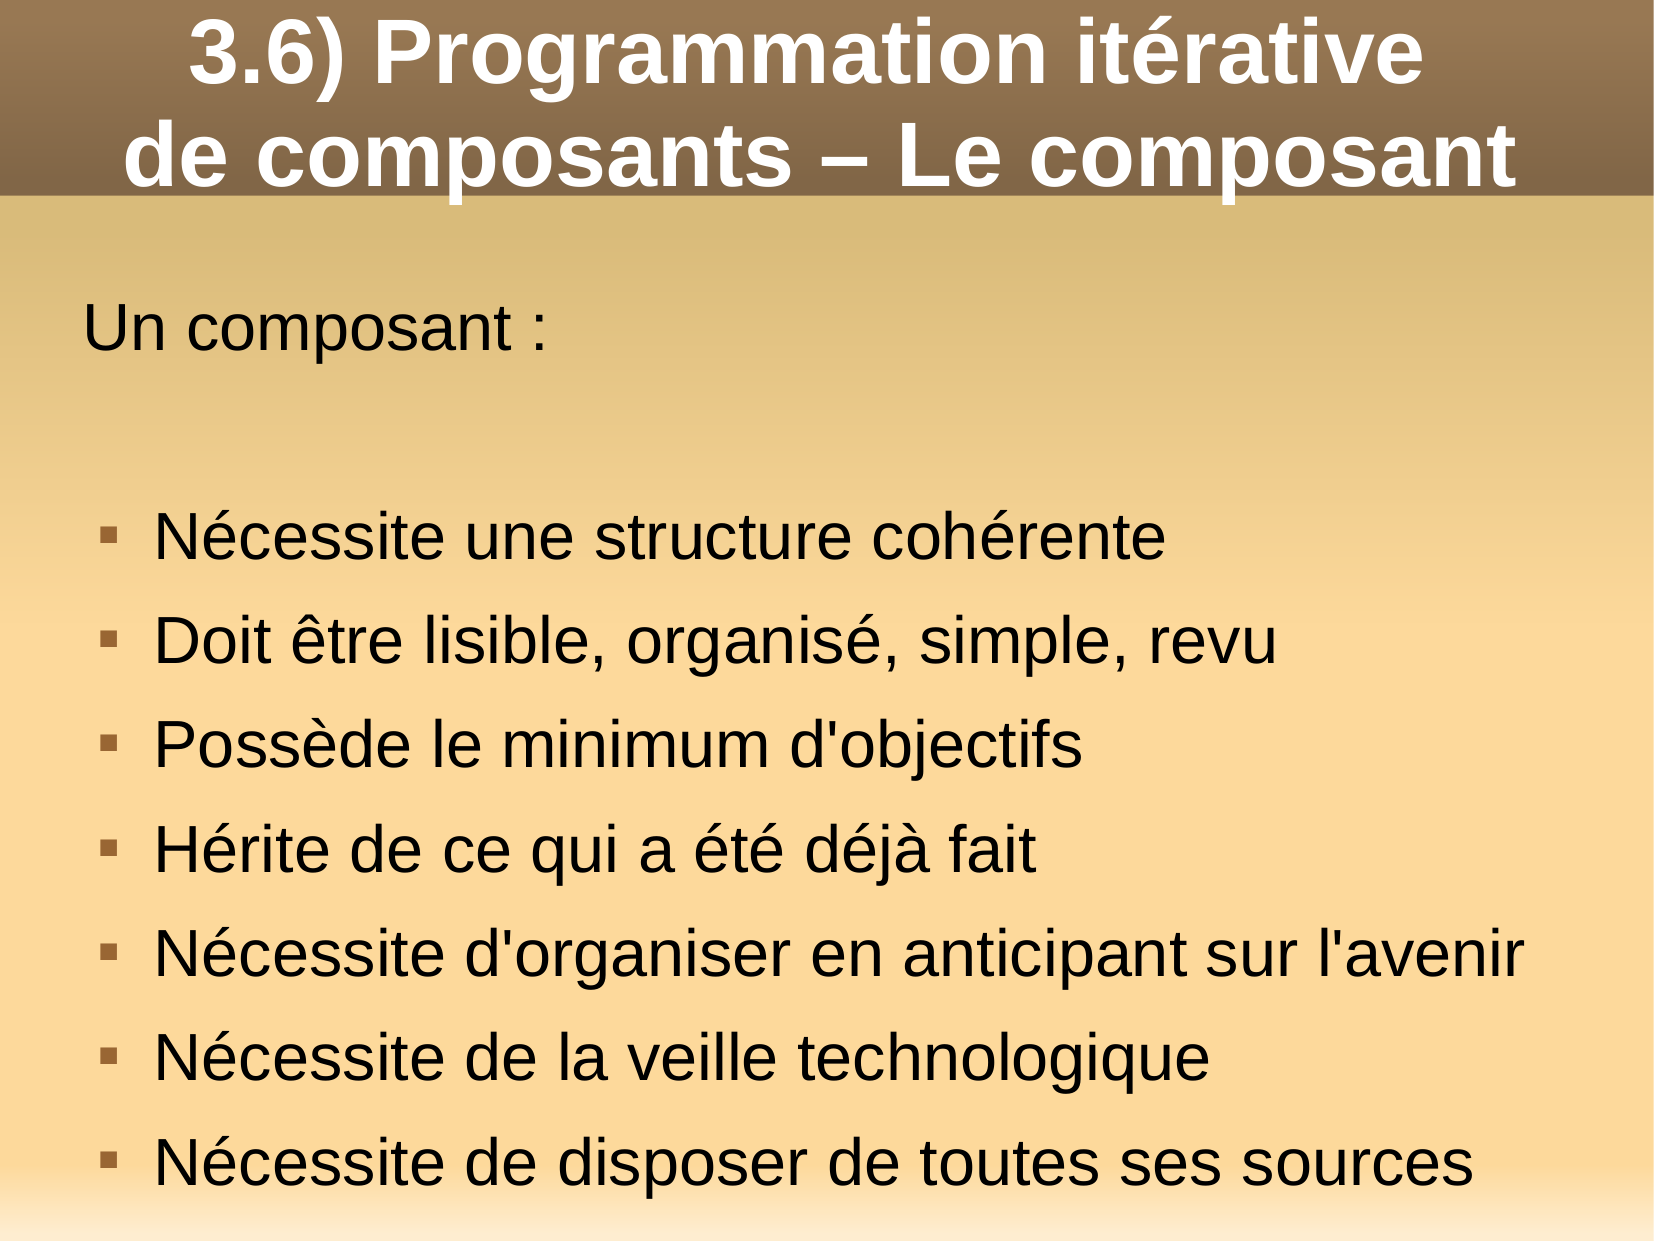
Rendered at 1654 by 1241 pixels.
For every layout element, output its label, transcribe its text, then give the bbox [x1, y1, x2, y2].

list Un composant : Nécessite une structure cohérente Doit être lisible, organisé, simple, revu Possède le minimum d'objectifs Hérite de ce qui a été déjà fait Nécessite d'organiser en anticipant sur l'avenir Nécessite de la veille technologique Nécessite de disposer de toutes ses sources [82, 290, 1571, 1200]
title 3.6) Programmation itérative de composants – Le composant [76, 1, 1565, 207]
picture [0, 0, 1654, 1241]
